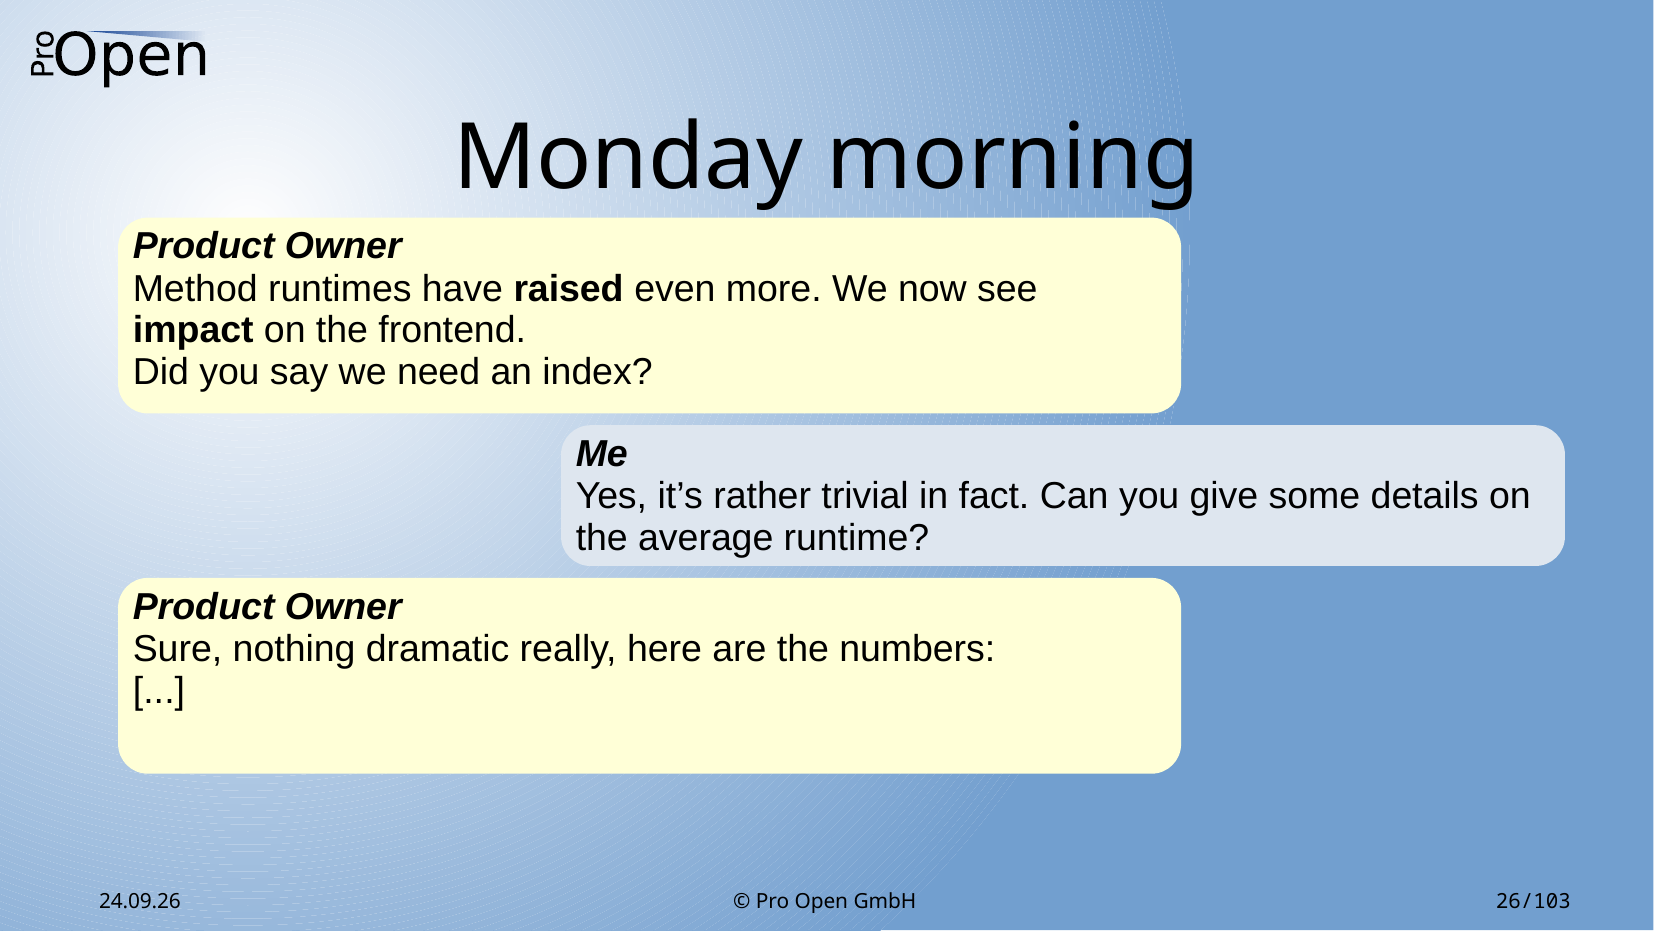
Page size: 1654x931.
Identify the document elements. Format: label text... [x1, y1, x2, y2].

text_box Product Owner Method runtimes have raised even more. We now see impact on the frontend. Did you say we need an index? [118, 217, 1182, 414]
text_box Product Owner Sure, nothing dramatic really, here are the numbers: [...] [118, 577, 1182, 774]
text_box Me Yes, it’s rather trivial in fact. Can you give some details on the average runtime? [561, 425, 1565, 566]
title Monday morning [82, 88, 1571, 218]
